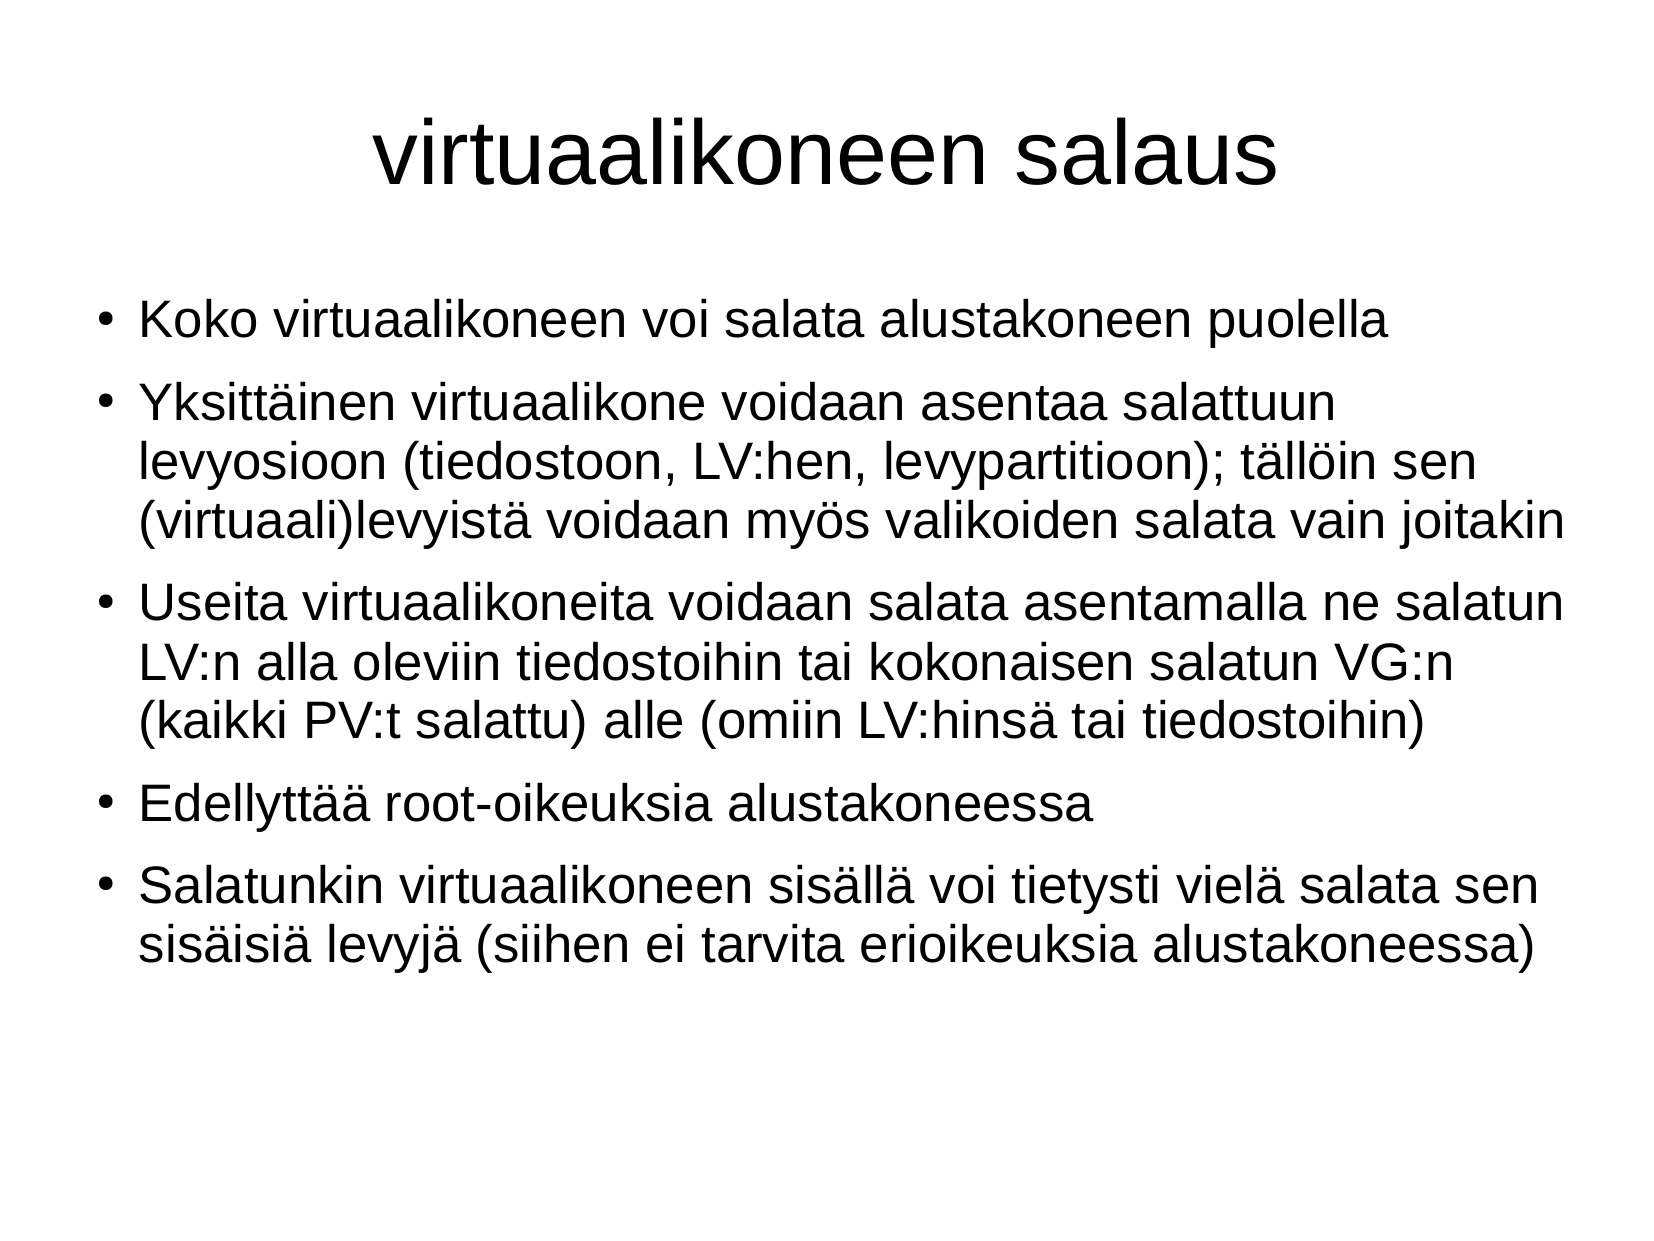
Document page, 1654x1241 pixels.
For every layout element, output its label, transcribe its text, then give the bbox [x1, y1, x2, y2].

title virtuaalikoneen salaus [82, 49, 1571, 257]
list Koko virtuaalikoneen voi salata alustakoneen puolella Yksittäinen virtuaalikone voidaan asentaa salattuun levyosioon (tiedostoon, LV:hen, levypartitioon); tällöin sen (virtuaali)levyistä voidaan myös valikoiden salata vain joitakin Useita virtuaalikoneita voidaan salata asentamalla ne salatun LV:n alla oleviin tiedostoihin tai kokonaisen salatun VG:n (kaikki PV:t salattu) alle (omiin LV:hinsä tai tiedostoihin) Edellyttää root-oikeuksia alustakoneessa Salatunkin virtuaalikoneen sisällä voi tietysti vielä salata sen sisäisiä levyjä (siihen ei tarvita erioikeuksia alustakoneessa) [82, 290, 1571, 1010]
